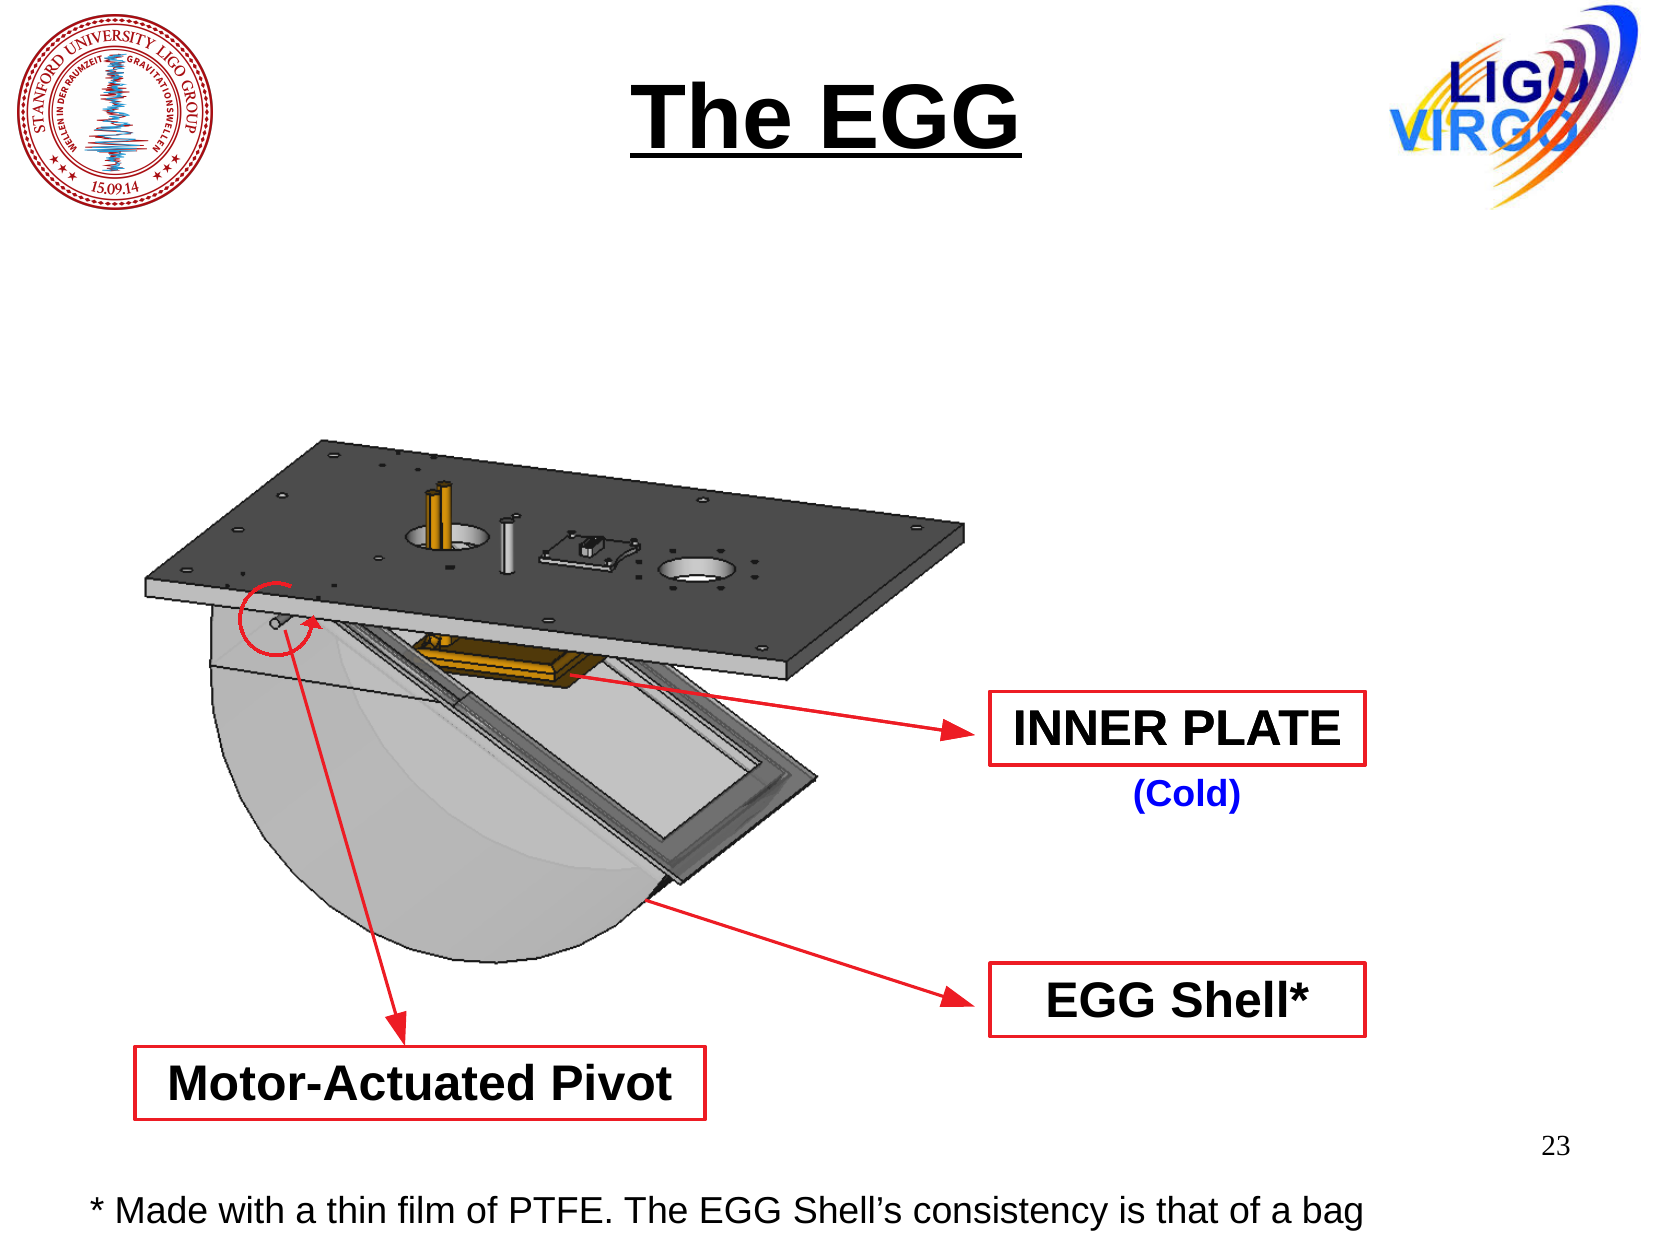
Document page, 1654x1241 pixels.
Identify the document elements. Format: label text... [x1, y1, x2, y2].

text_box INNER PLATE [990, 691, 1366, 766]
picture [104, 390, 975, 975]
text_box The EGG [82, 8, 1571, 215]
picture [1372, 0, 1654, 210]
text_box * Made with a thin film of PTFE. The EGG Shell’s consistency is that of a bag [75, 1181, 1441, 1239]
text_box [238, 581, 292, 657]
text_box (Cold) [1059, 765, 1315, 822]
text_box [293, 615, 323, 653]
text_box EGG Shell* [990, 963, 1366, 1037]
picture [17, 14, 82, 210]
text_box Motor-Actuated Pivot [135, 1046, 706, 1120]
